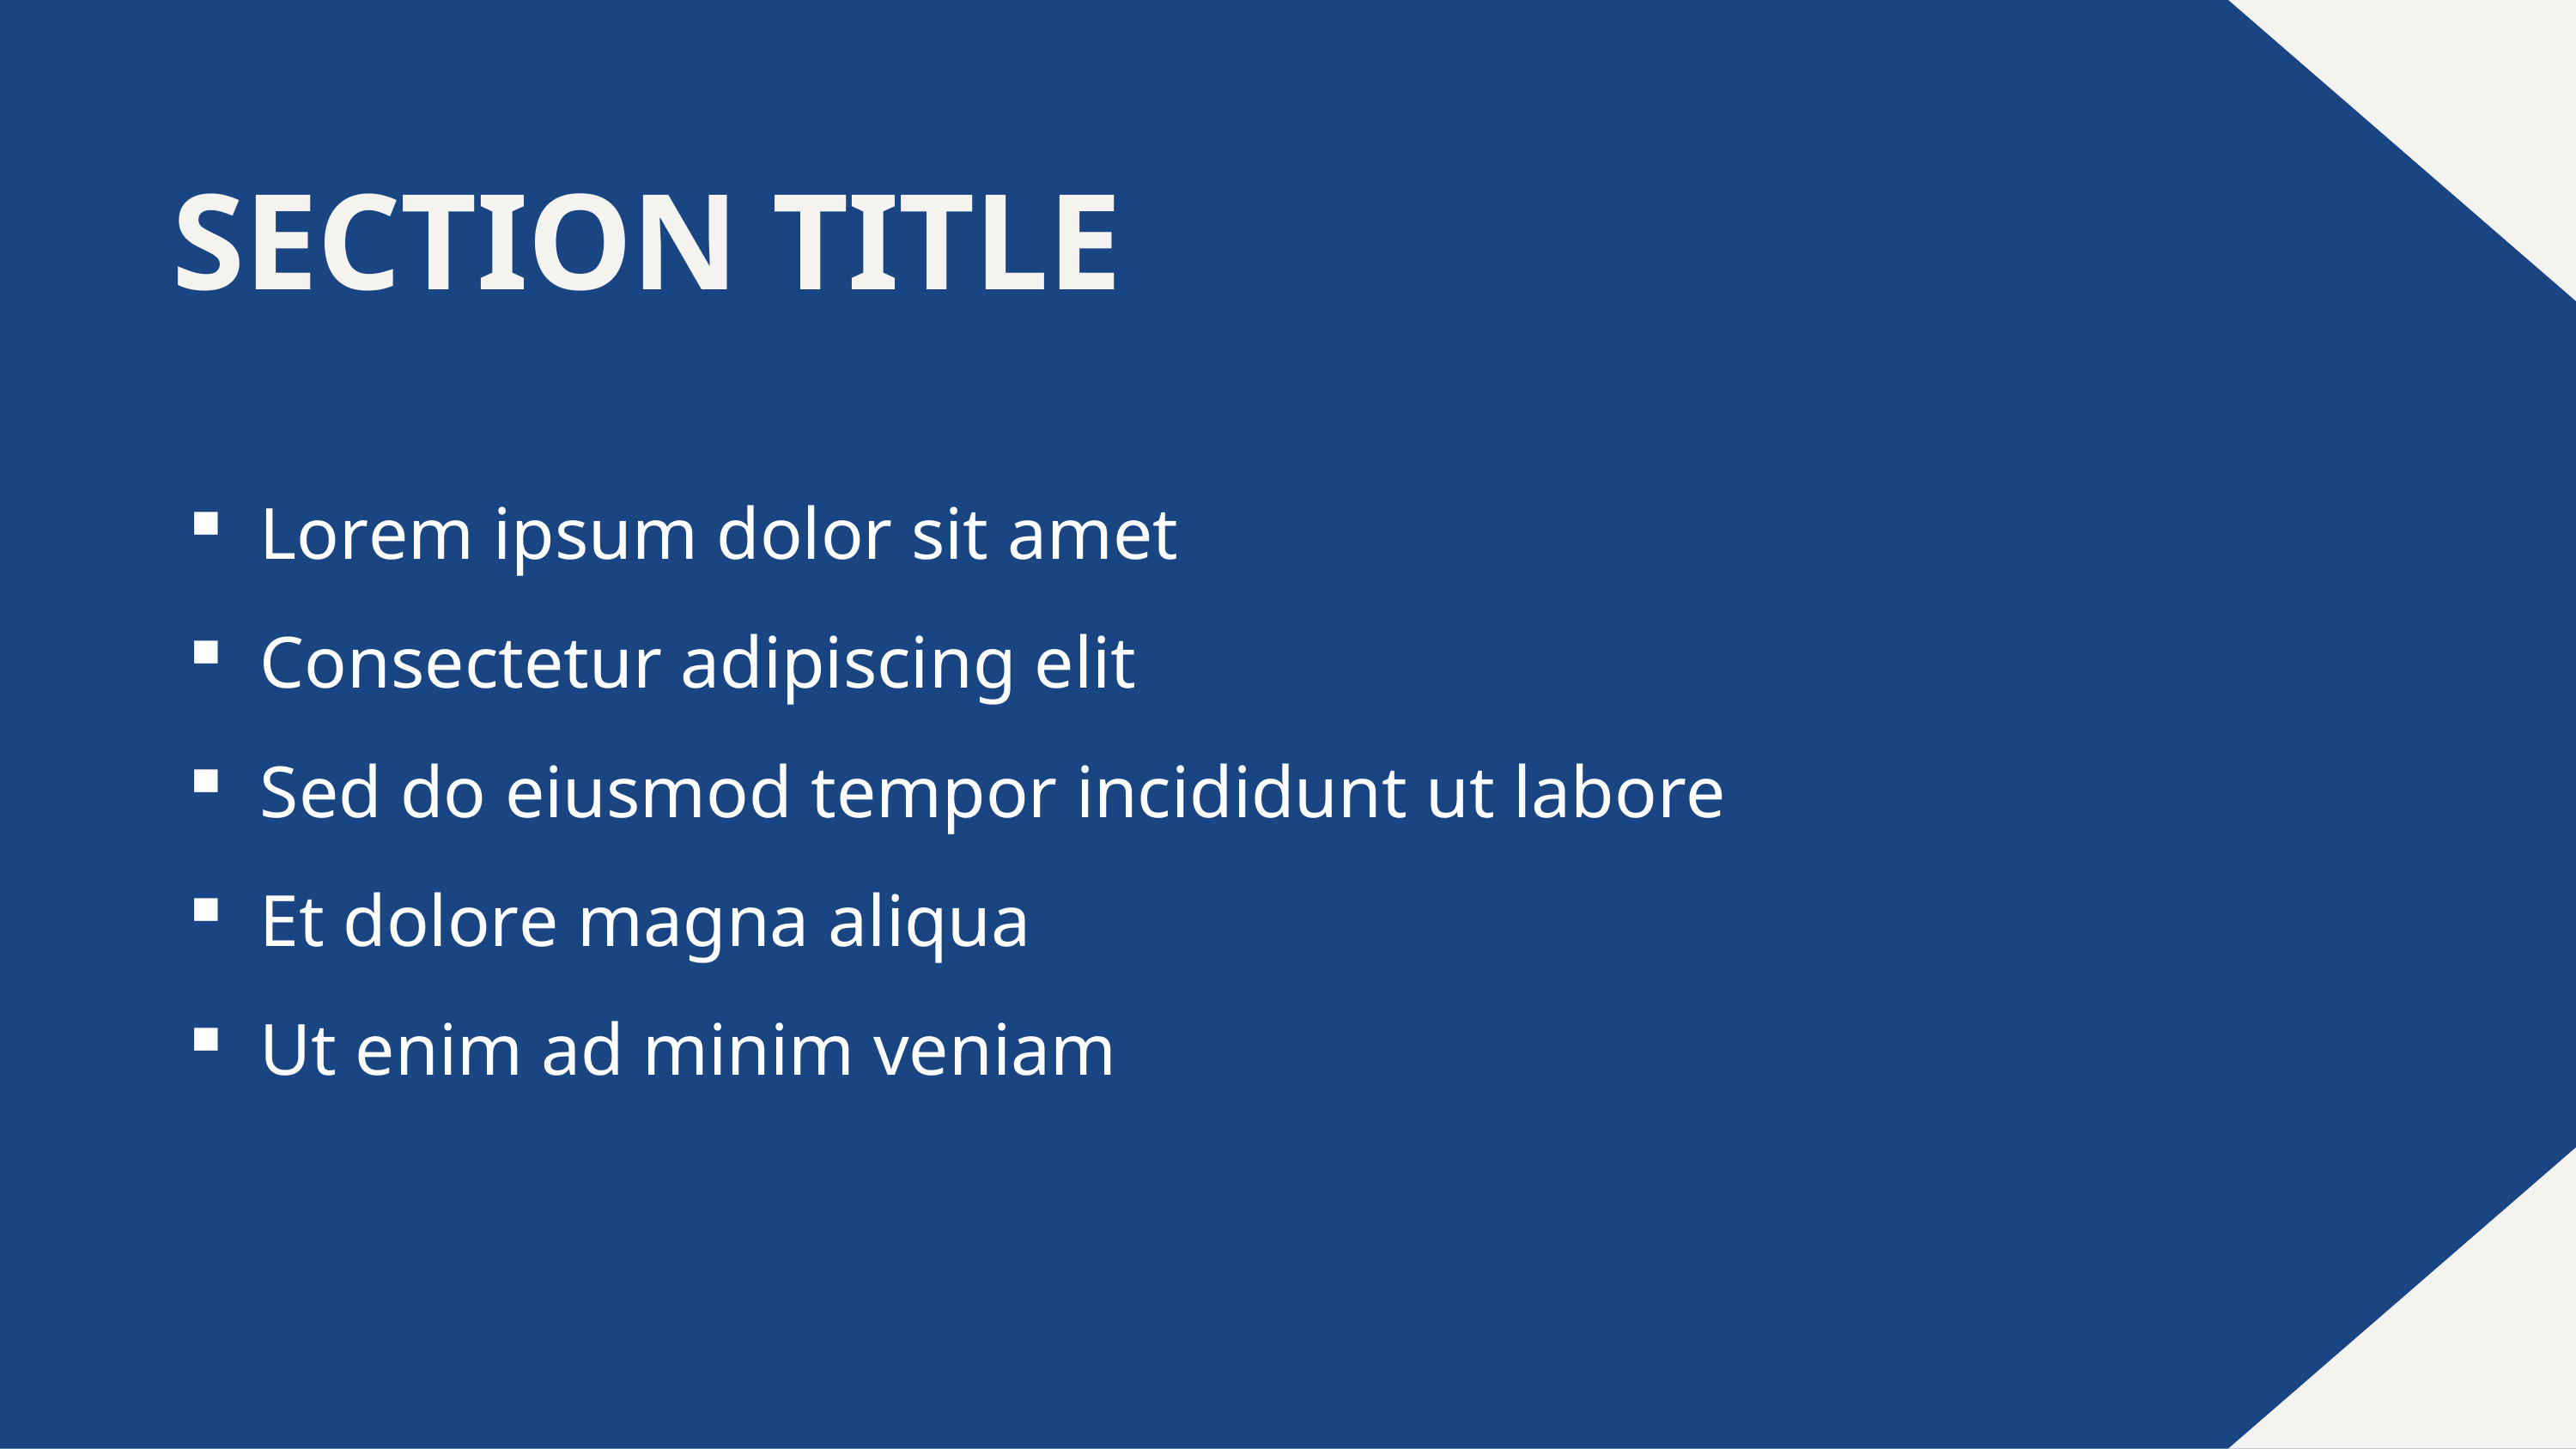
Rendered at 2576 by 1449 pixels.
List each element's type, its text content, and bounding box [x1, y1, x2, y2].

text_box Lorem ipsum dolor sit amet Consectetur adipiscing elit Sed do eiusmod tempor incididunt ut labore Et dolore magna aliqua Ut enim ad minim veniam [176, 444, 2158, 1090]
text_box [0, 0, 2576, 1449]
title SECTION TITLE [172, 155, 1858, 319]
